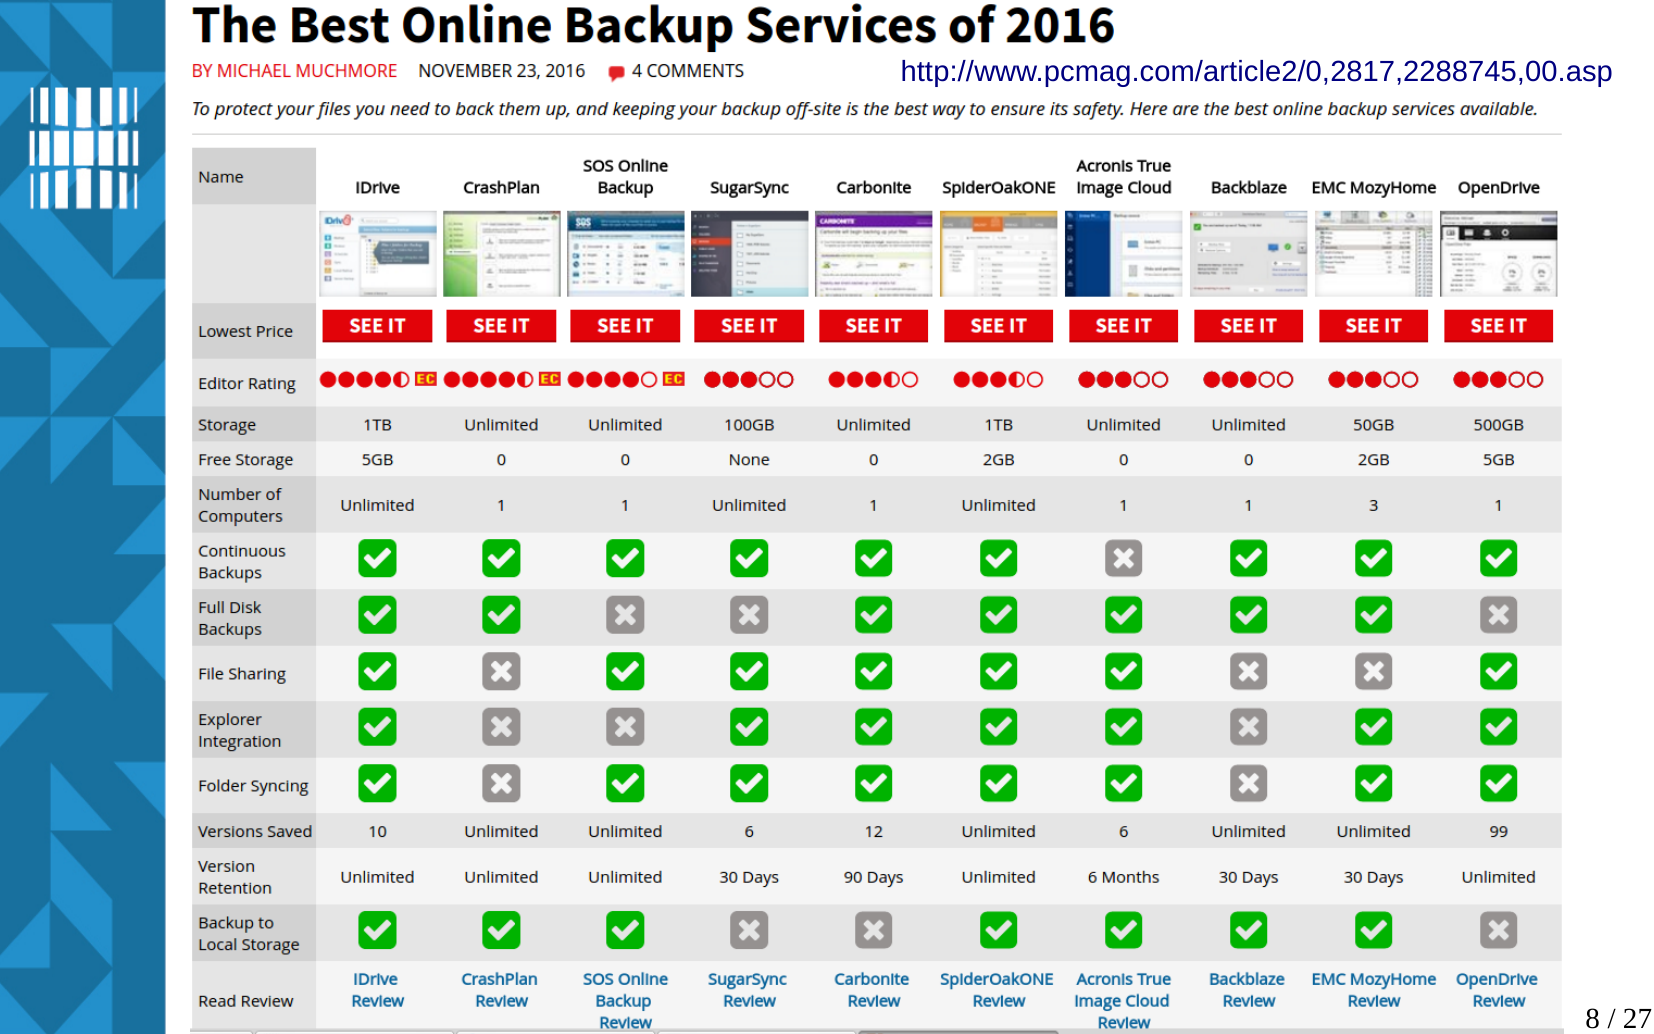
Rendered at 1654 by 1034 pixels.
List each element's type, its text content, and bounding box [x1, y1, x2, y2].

text_box http://www.pcmag.com/article2/0,2817,2288745,00.asp [885, 47, 1645, 95]
picture [190, 1, 1564, 1034]
